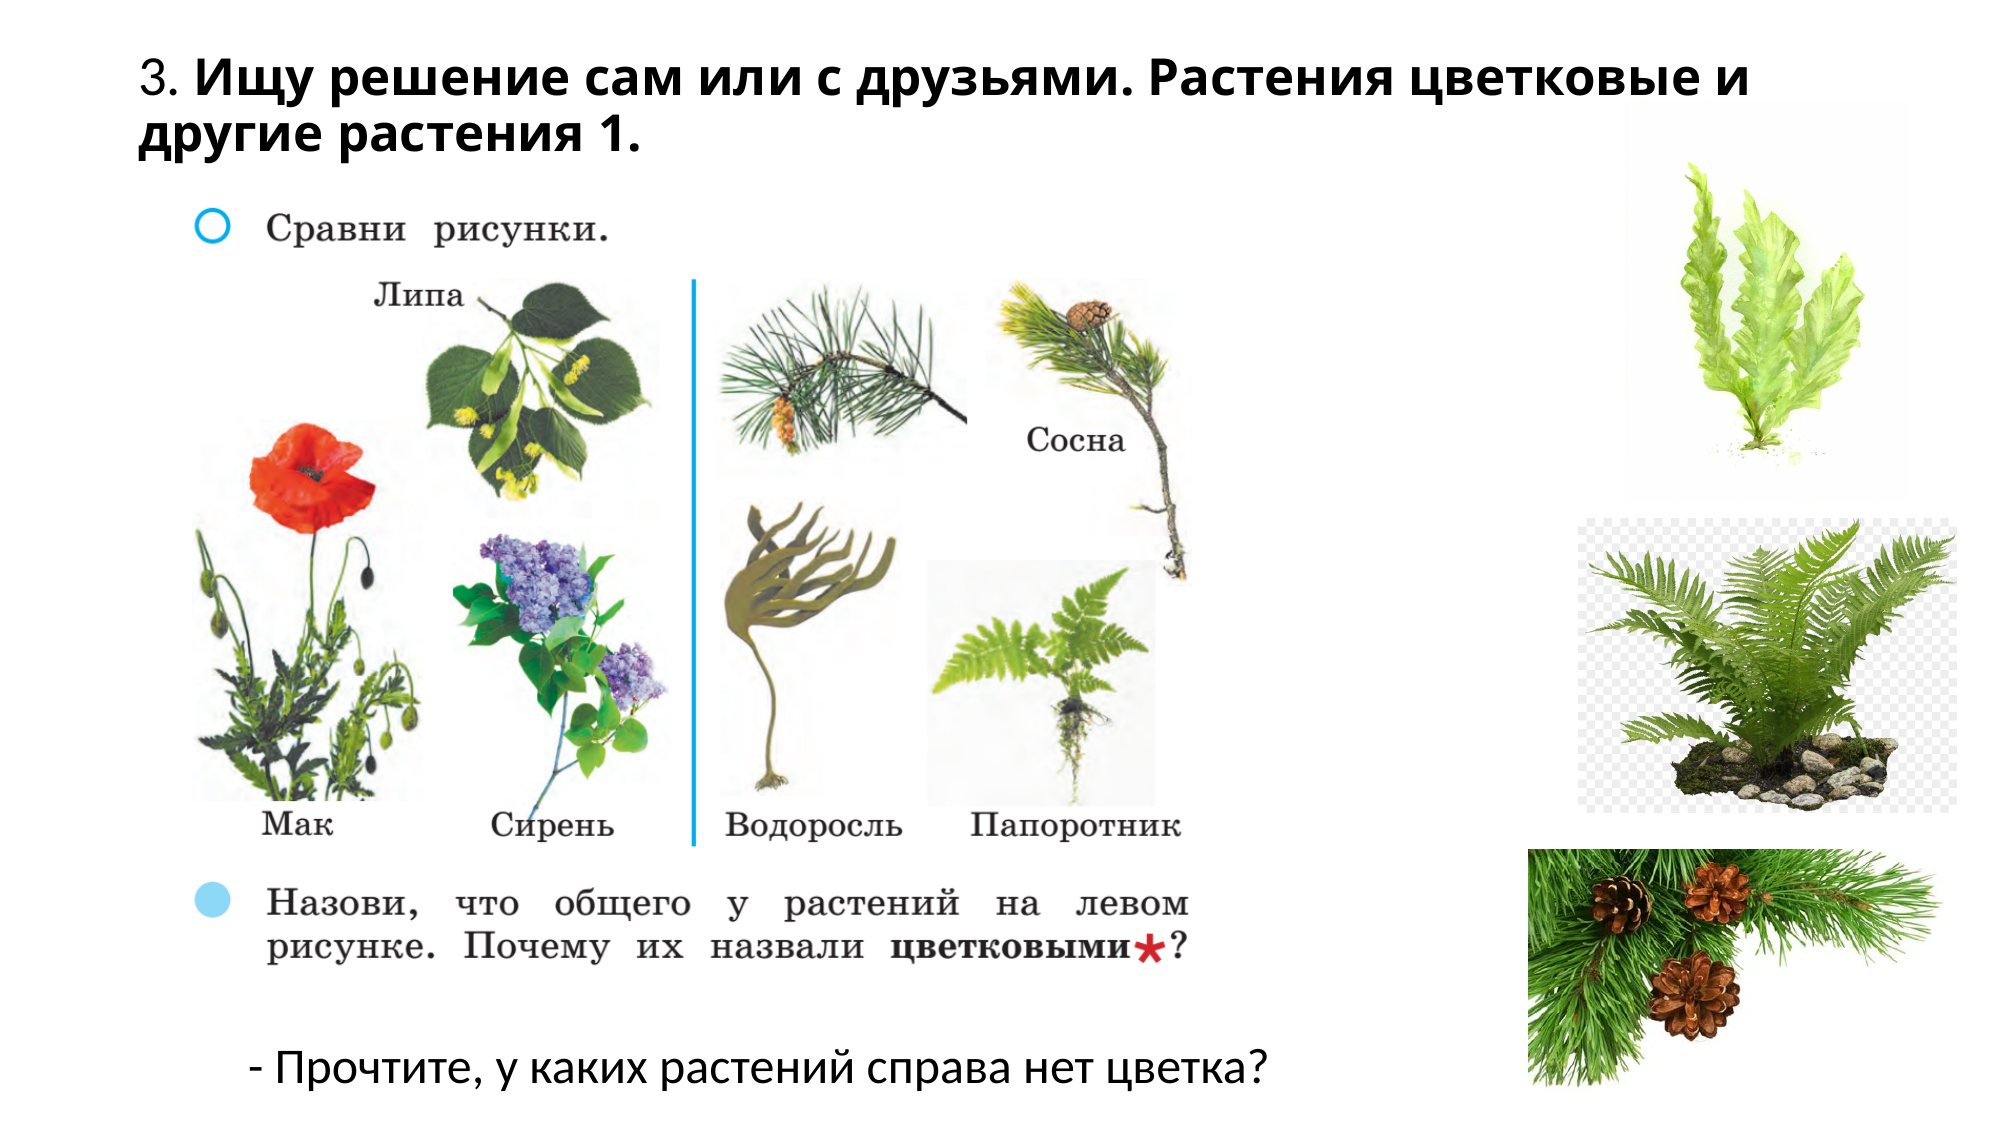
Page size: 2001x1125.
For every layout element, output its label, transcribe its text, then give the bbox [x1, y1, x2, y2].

picture [1578, 518, 1957, 813]
picture [1626, 100, 1908, 502]
picture [1528, 849, 1945, 1125]
picture [166, 190, 1209, 981]
title 3. Ищу решение сам или с друзьями. Растения цветковые и другие растения 1. [123, 38, 1849, 171]
text_box - Прочтите, у каких растений справа нет цветка? [233, 1025, 1297, 1101]
